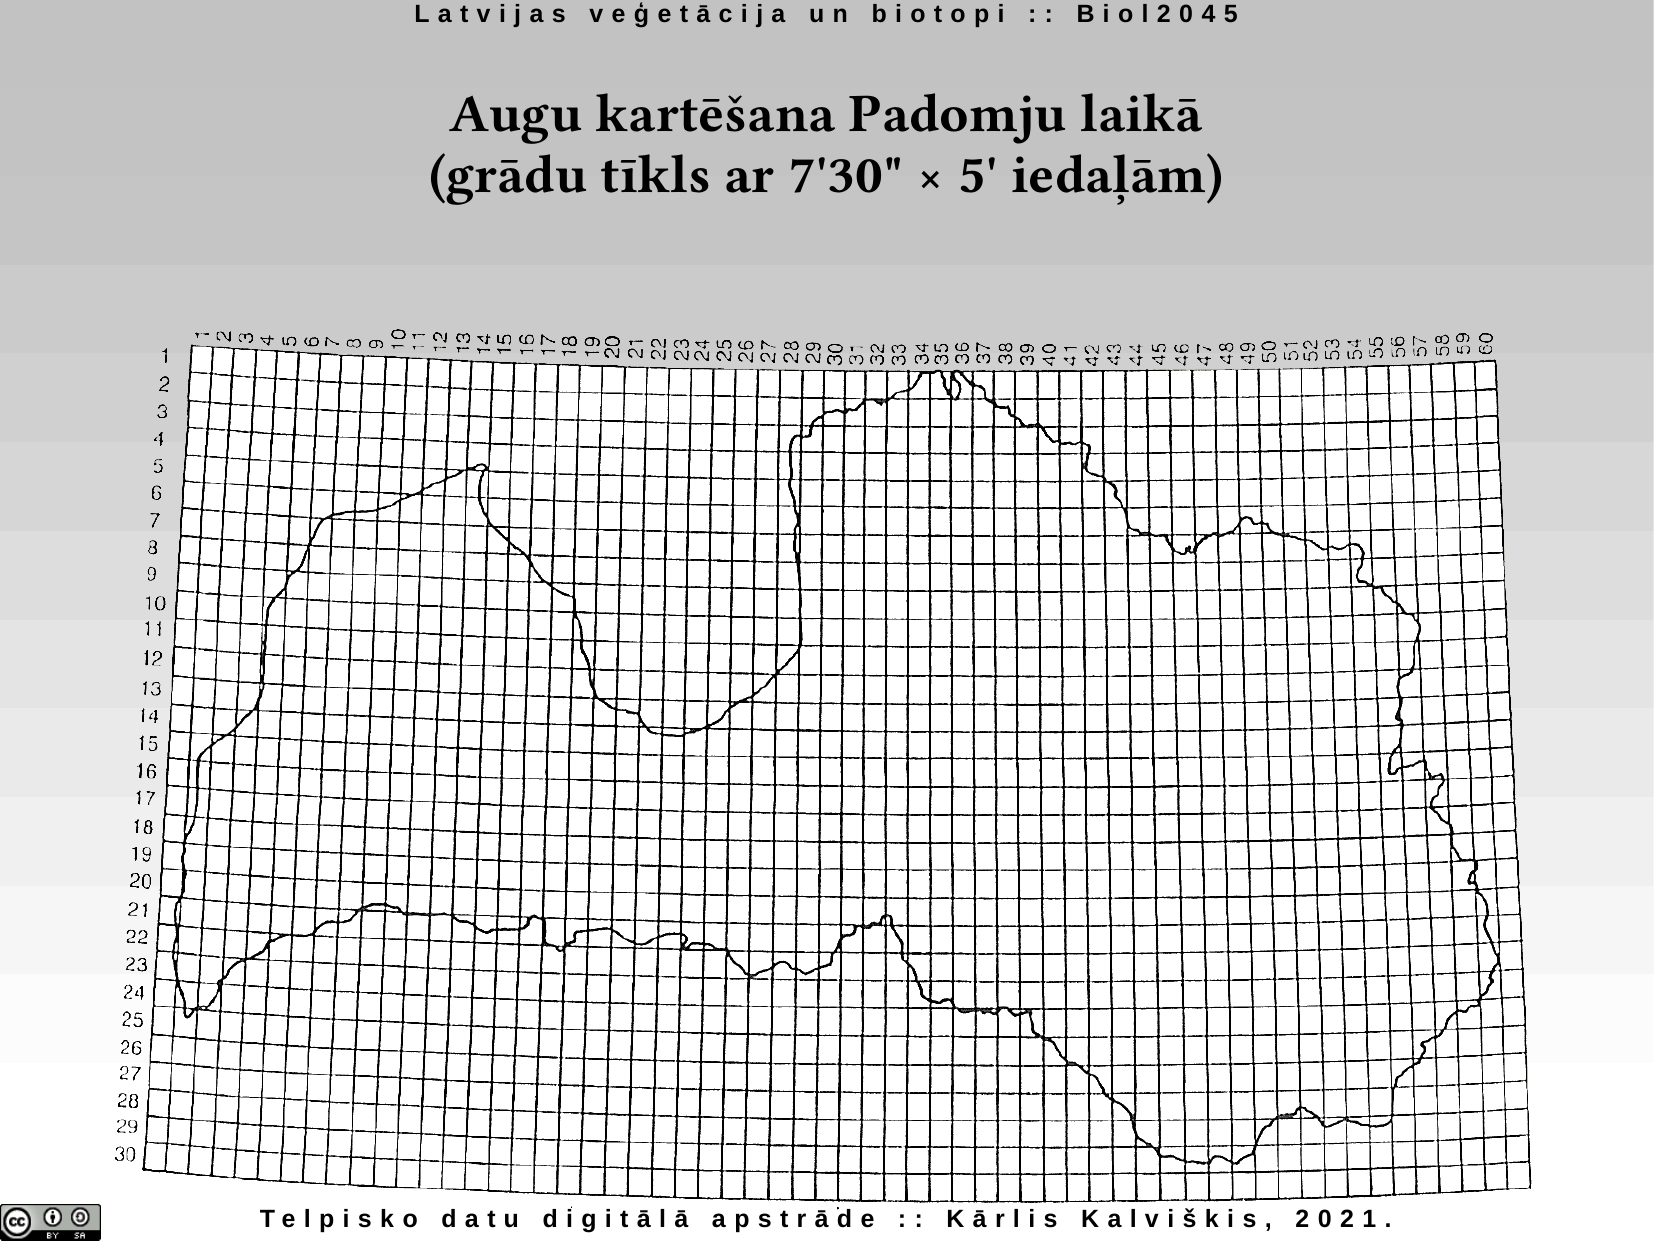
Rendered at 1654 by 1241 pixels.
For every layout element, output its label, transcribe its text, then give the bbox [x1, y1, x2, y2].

title Augu kartēšana Padomju laikā (grādu tīkls ar 7'30" × 5' iedaļām) [0, 1, 1654, 287]
picture [0, 287, 1654, 1241]
